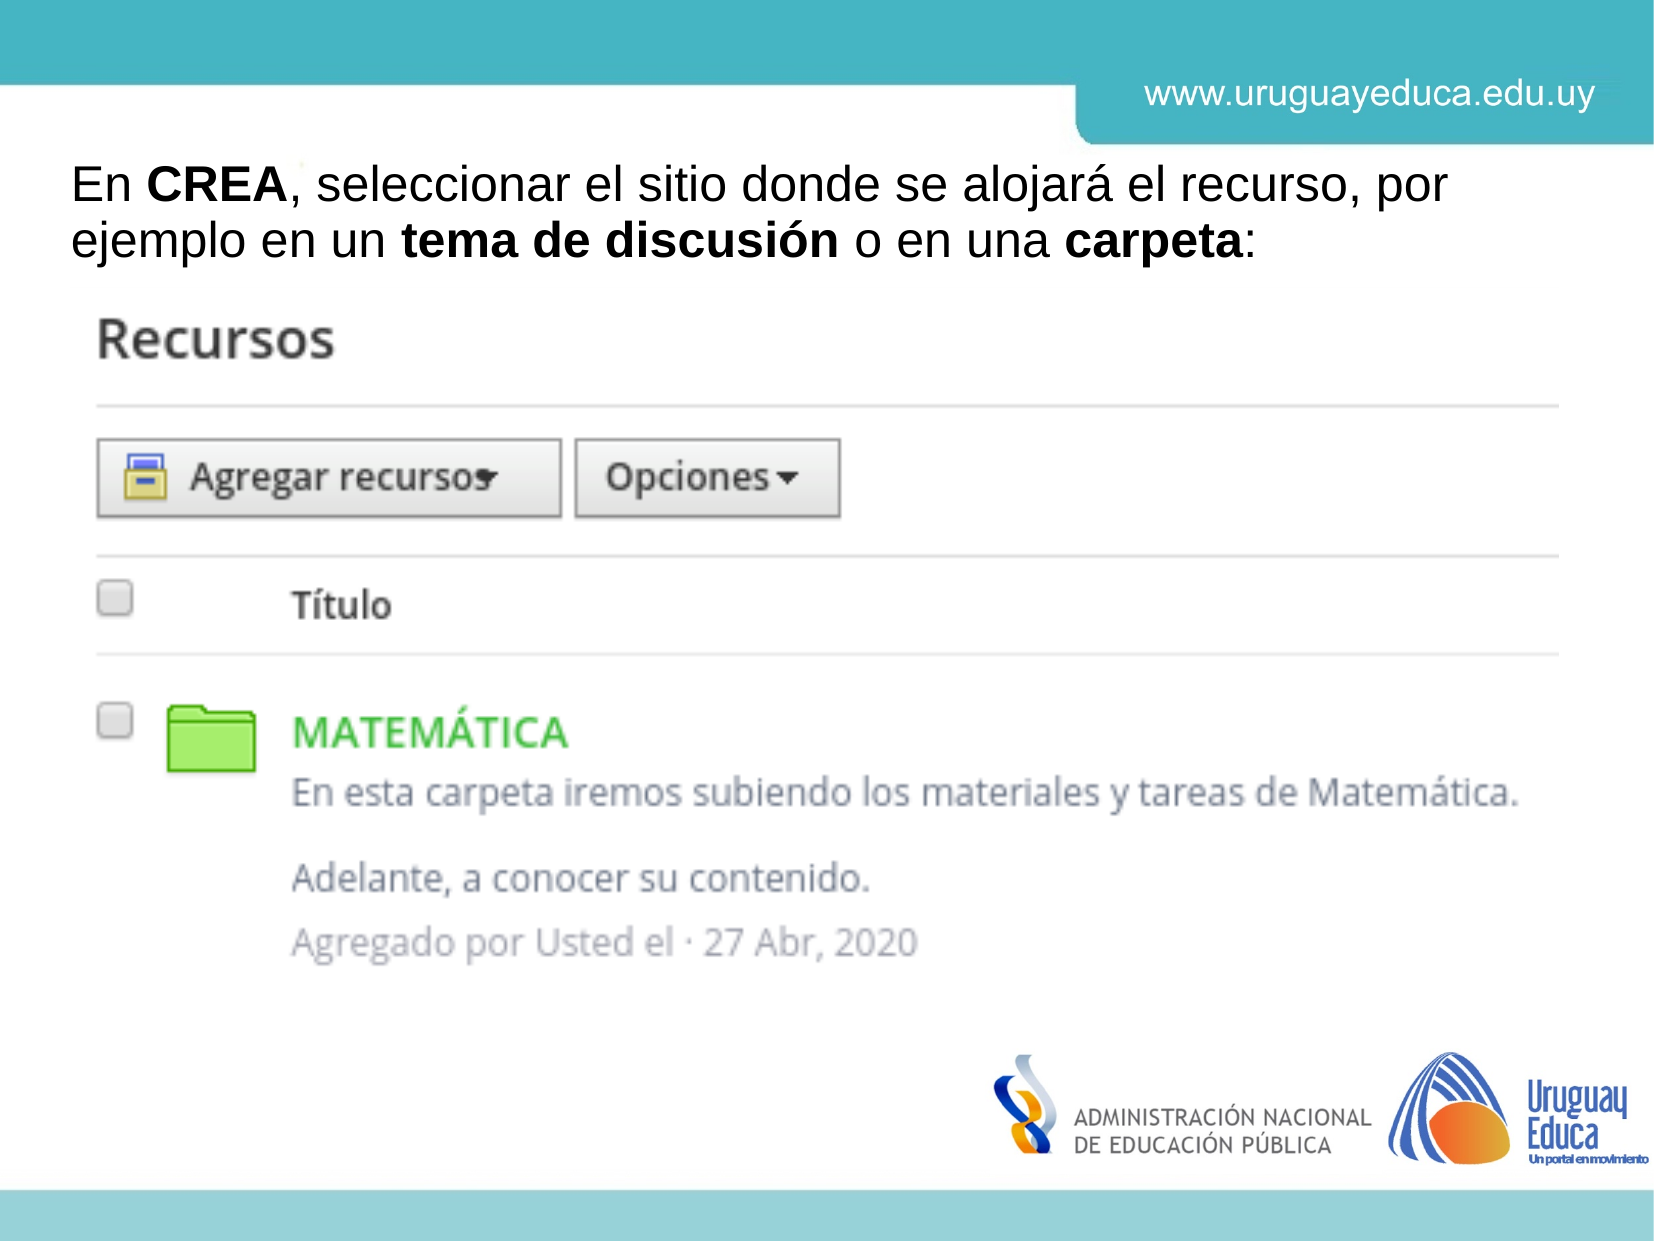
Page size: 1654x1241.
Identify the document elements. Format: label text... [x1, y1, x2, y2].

picture [0, 0, 1654, 1241]
title En CREA, seleccionar el sitio donde se alojará el recurso, por ejemplo en un tema de discusión o en una carpeta: [70, 0, 1612, 460]
